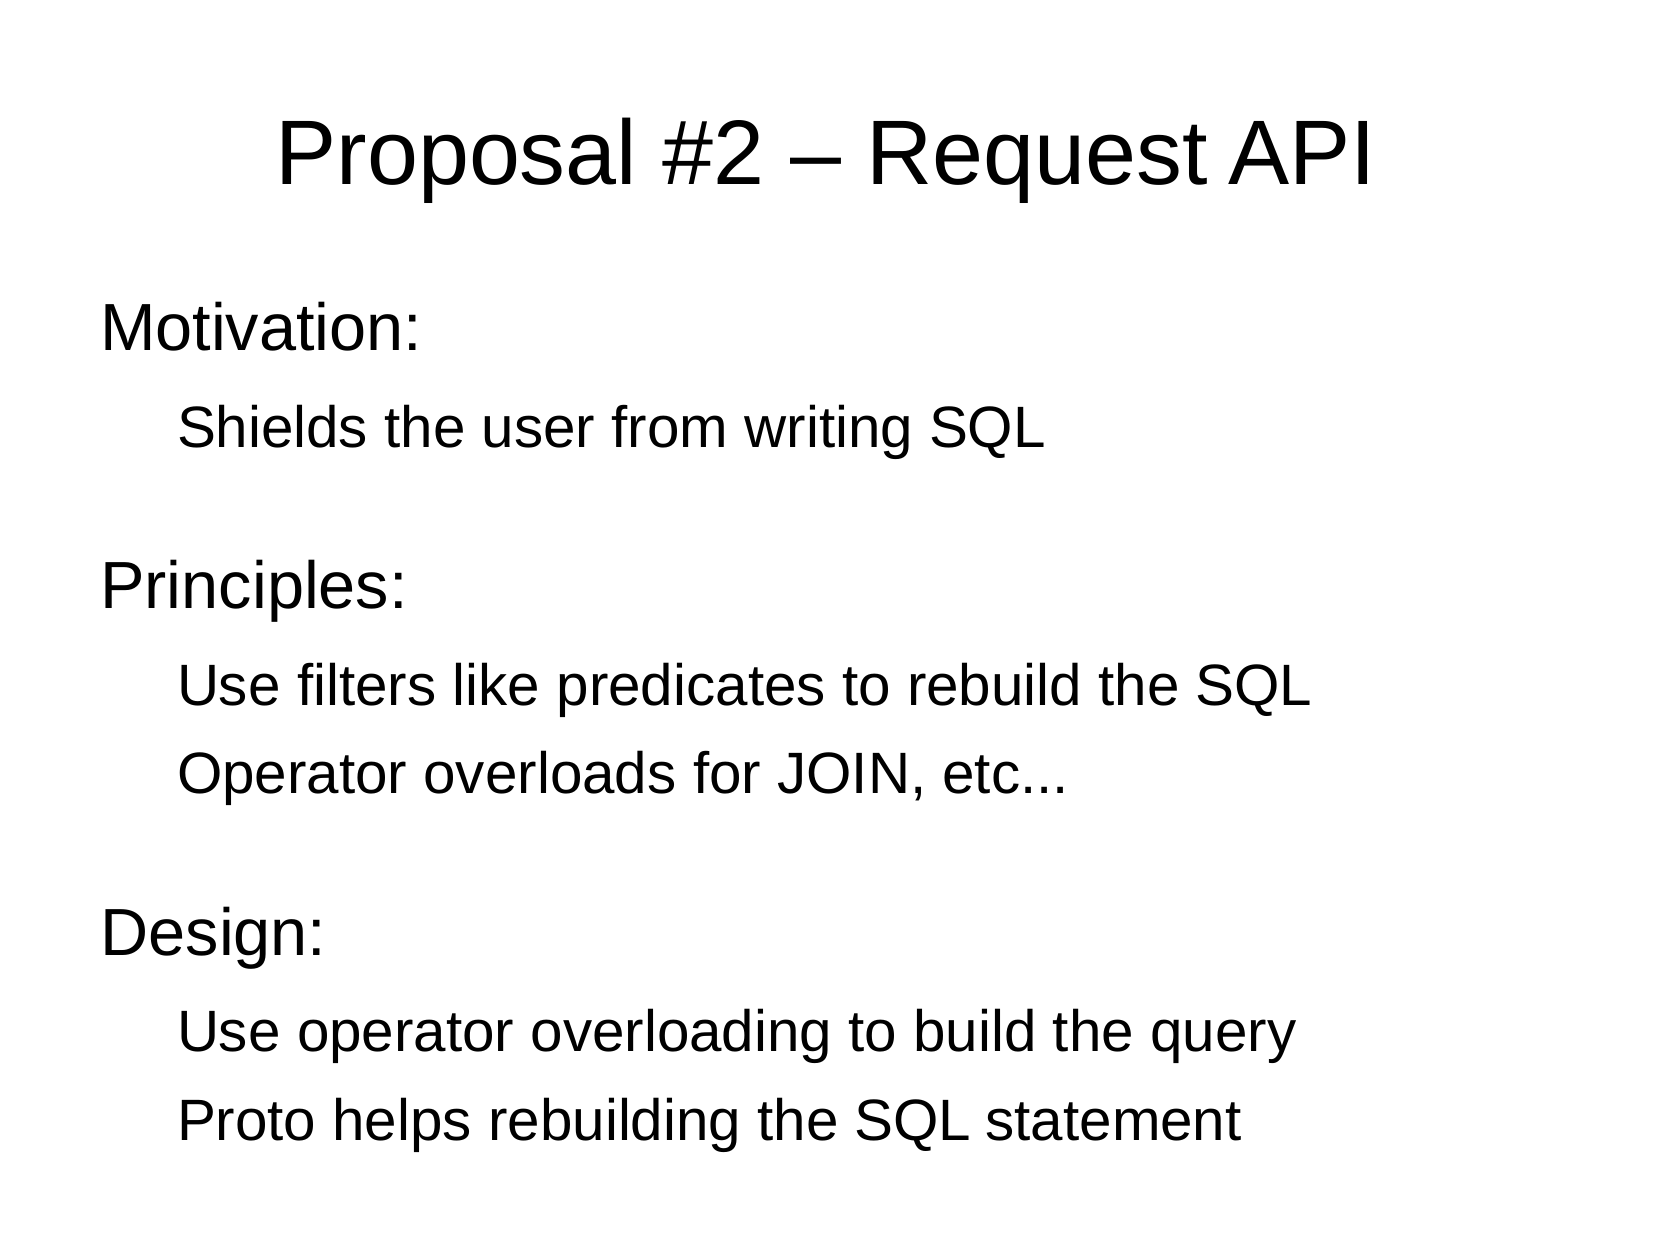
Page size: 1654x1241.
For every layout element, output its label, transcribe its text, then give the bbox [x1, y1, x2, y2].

list Motivation: Shields the user from writing SQL Principles: Use filters like predicates to rebuild the SQL Operator overloads for JOIN, etc... Design: Use operator overloading to build the query Proto helps rebuilding the SQL statement [82, 290, 1571, 1153]
title Proposal #2 – Request API [82, 49, 1571, 257]
